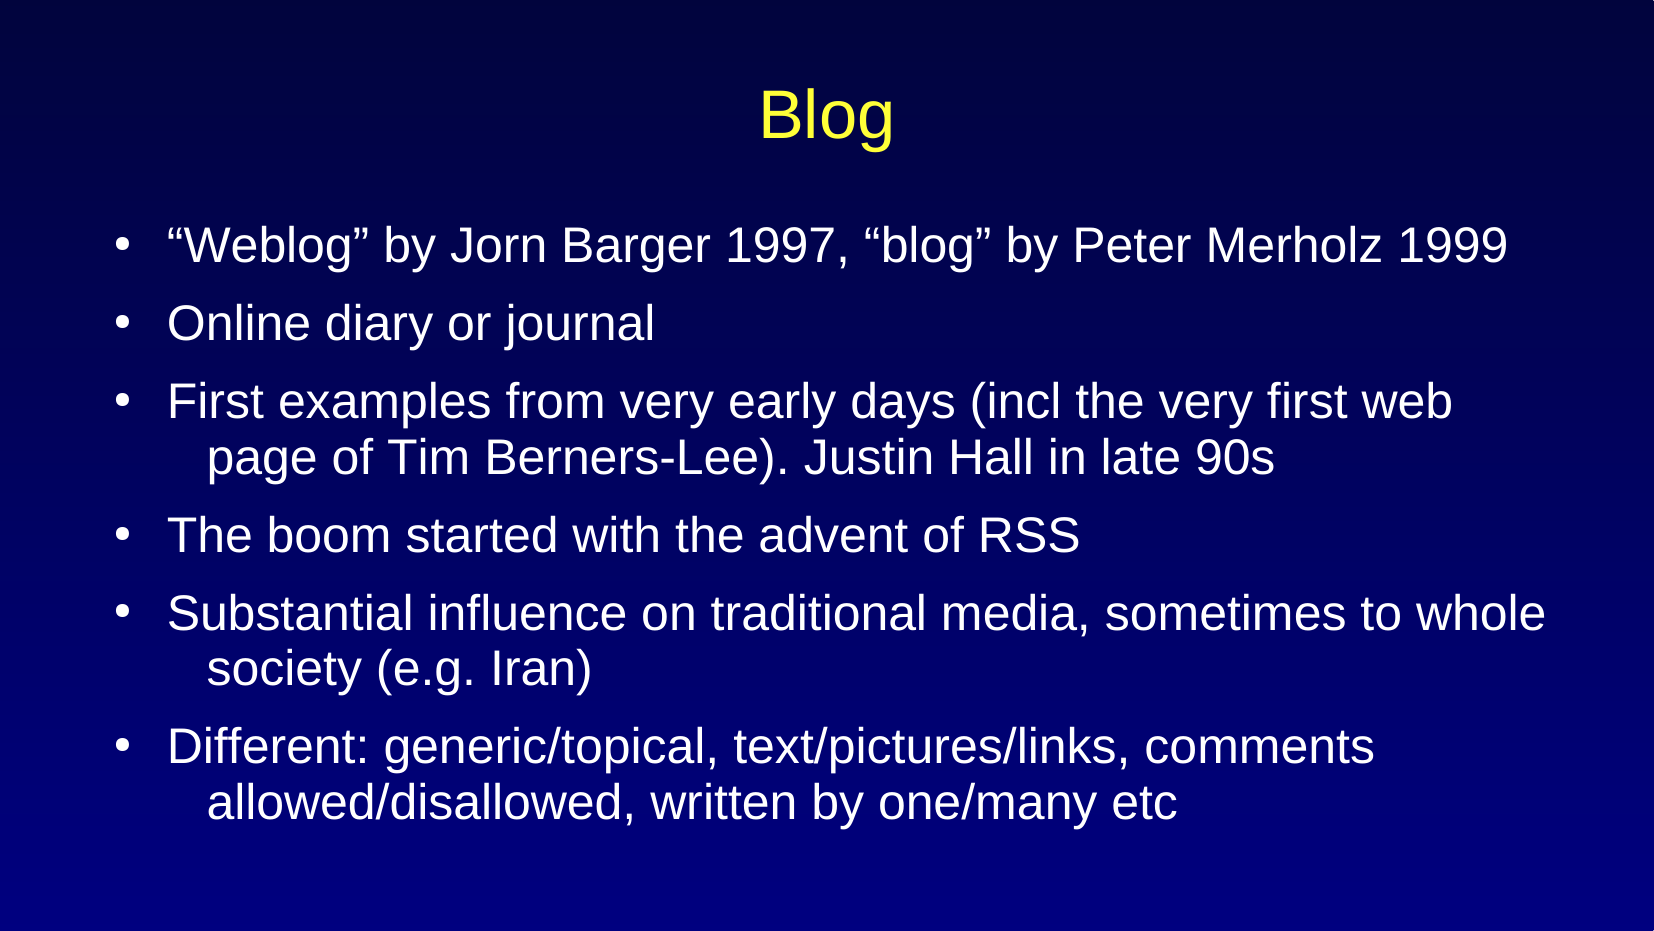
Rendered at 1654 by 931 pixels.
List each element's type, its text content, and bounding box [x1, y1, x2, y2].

list “Weblog” by Jorn Barger 1997, “blog” by Peter Merholz 1999 Online diary or journal First examples from very early days (incl the very first web page of Tim Berners-Lee). Justin Hall in late 90s The boom started with the advent of RSS Substantial influence on traditional media, sometimes to whole society (e.g. Iran) Different: generic/topical, text/pictures/links, comments allowed/disallowed, written by one/many etc [82, 217, 1571, 830]
title Blog [82, 37, 1571, 193]
